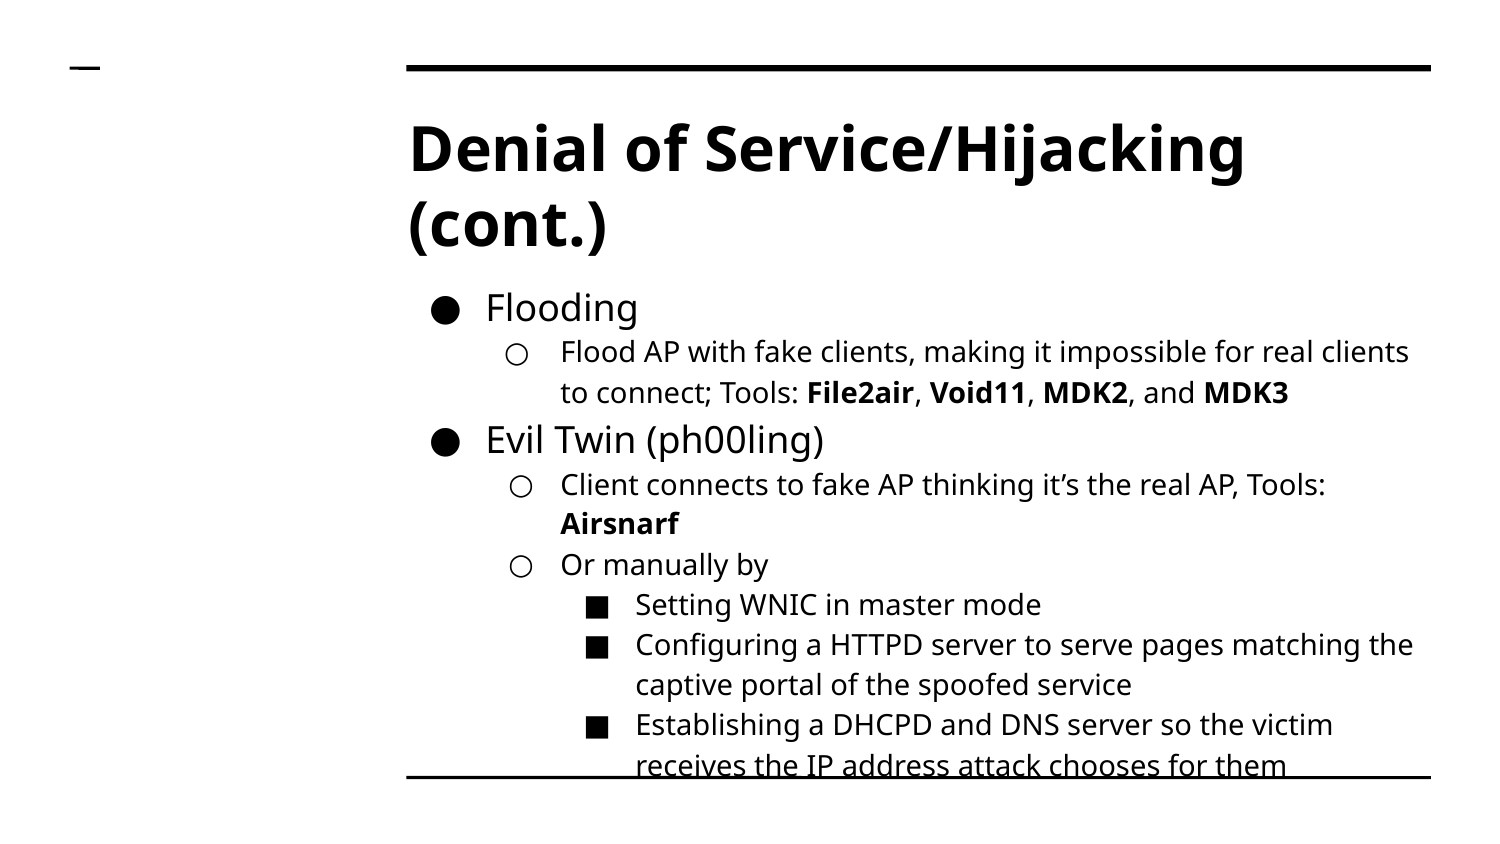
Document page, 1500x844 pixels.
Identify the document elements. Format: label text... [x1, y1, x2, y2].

list Flooding Flood AP with fake clients, making it impossible for real clients to connect; Tools: File2air, Void11, MDK2, and MDK3 Evil Twin (ph00ling) Client connects to fake AP thinking it’s the real AP, Tools: Airsnarf Or manually by Setting WNIC in master mode Configuring a HTTPD server to serve pages matching the captive portal of the spoofed service Establishing a DHCPD and DNS server so the victim receives the IP address attack chooses for them [395, 261, 1433, 755]
title Denial of Service/Hijacking (cont.) [393, 94, 1431, 199]
